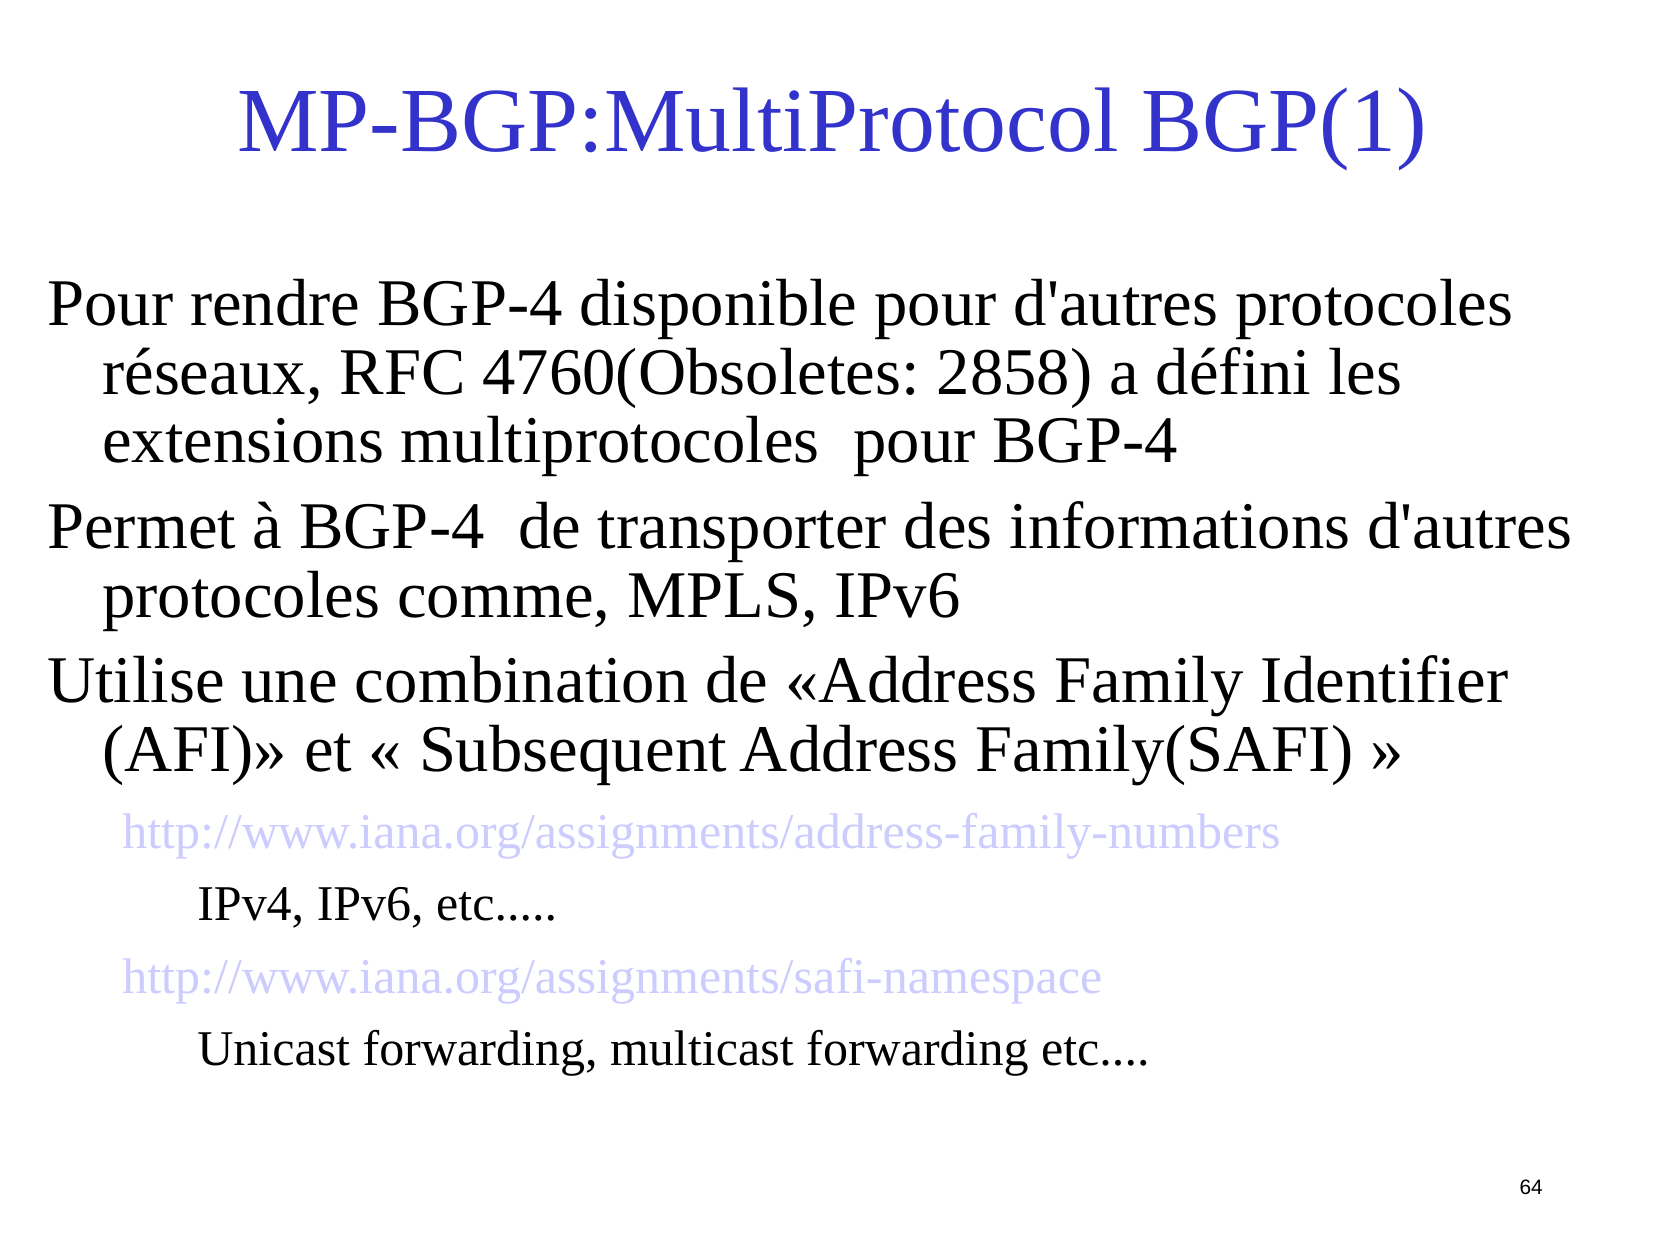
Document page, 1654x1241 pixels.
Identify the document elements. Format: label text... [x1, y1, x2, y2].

list Pour rendre BGP-4 disponible pour d'autres protocoles réseaux, RFC 4760(Obsoletes: 2858) a défini les extensions multiprotocoles pour BGP-4 Permet à BGP-4 de transporter des informations d'autres protocoles comme, MPLS, IPv6 Utilise une combination de «Address Family Identifier (AFI)» et « Subsequent Address Family(SAFI) » http://www.iana.org/assignments/address-family-numbers IPv4, IPv6, etc..... http://www.iana.org/assignments/safi-namespace Unicast forwarding, multicast forwarding etc.... [32, 262, 1628, 1241]
title MP-BGP:MultiProtocol BGP(1)‏ [130, 32, 1536, 213]
